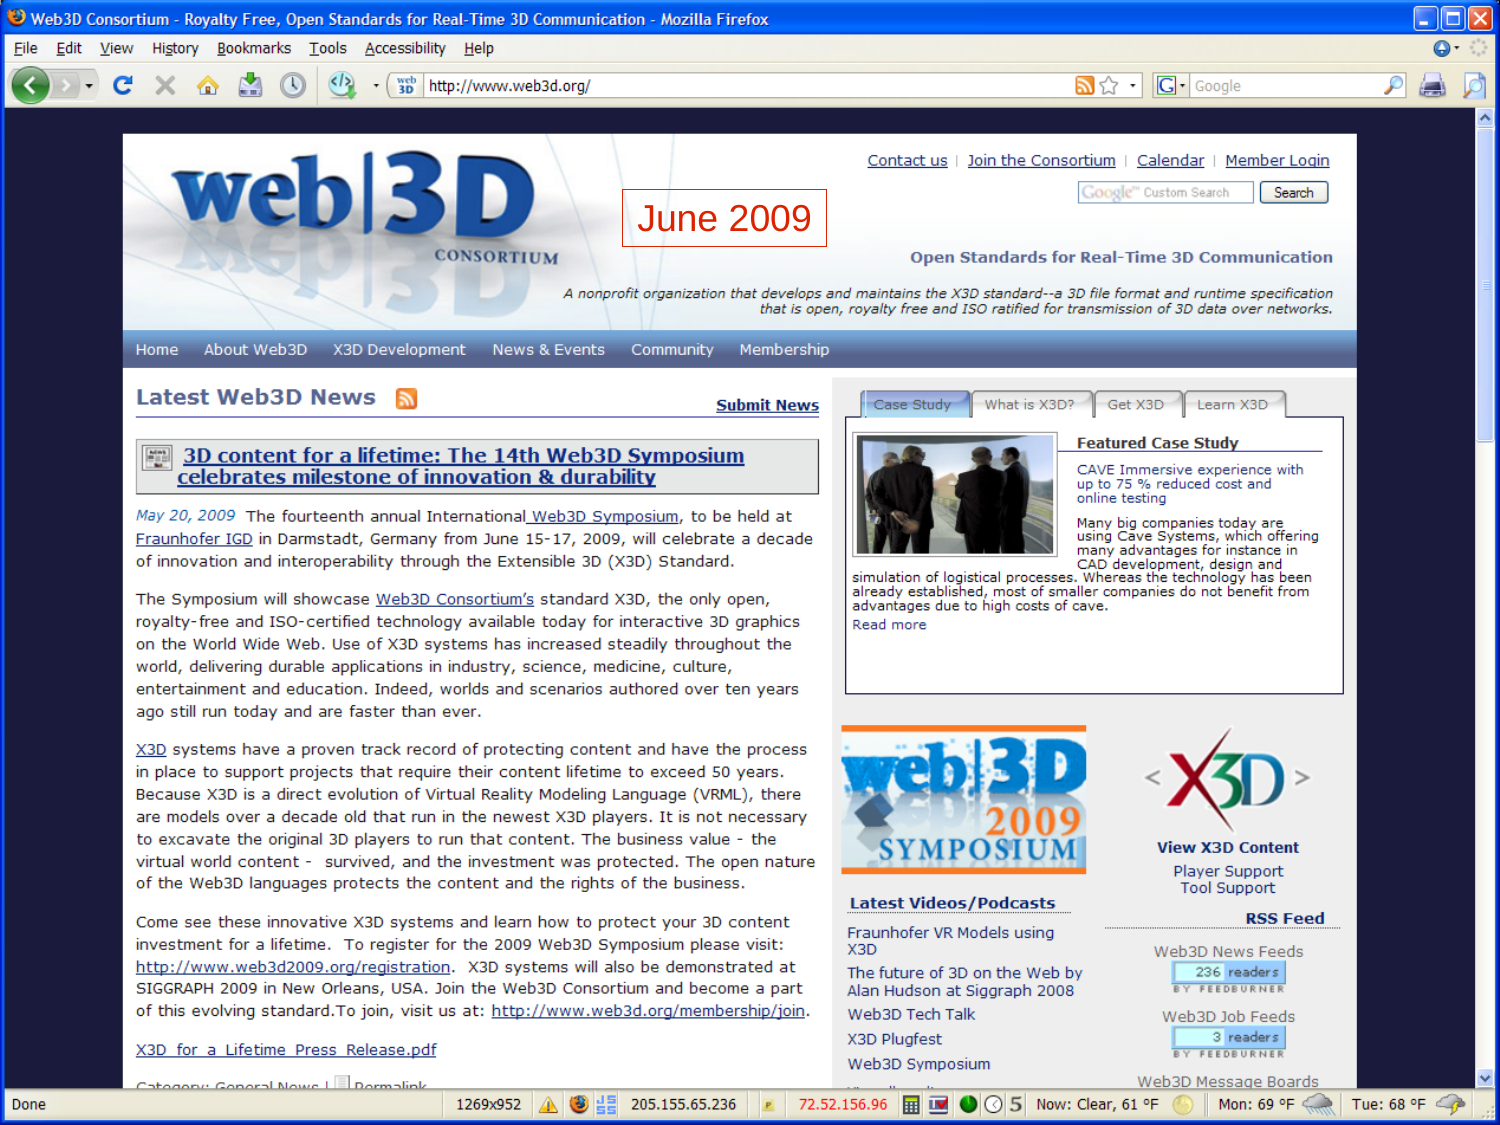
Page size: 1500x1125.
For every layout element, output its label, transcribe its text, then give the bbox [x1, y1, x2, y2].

picture [0, 0, 1500, 1125]
text_box June 2009 [622, 189, 827, 247]
